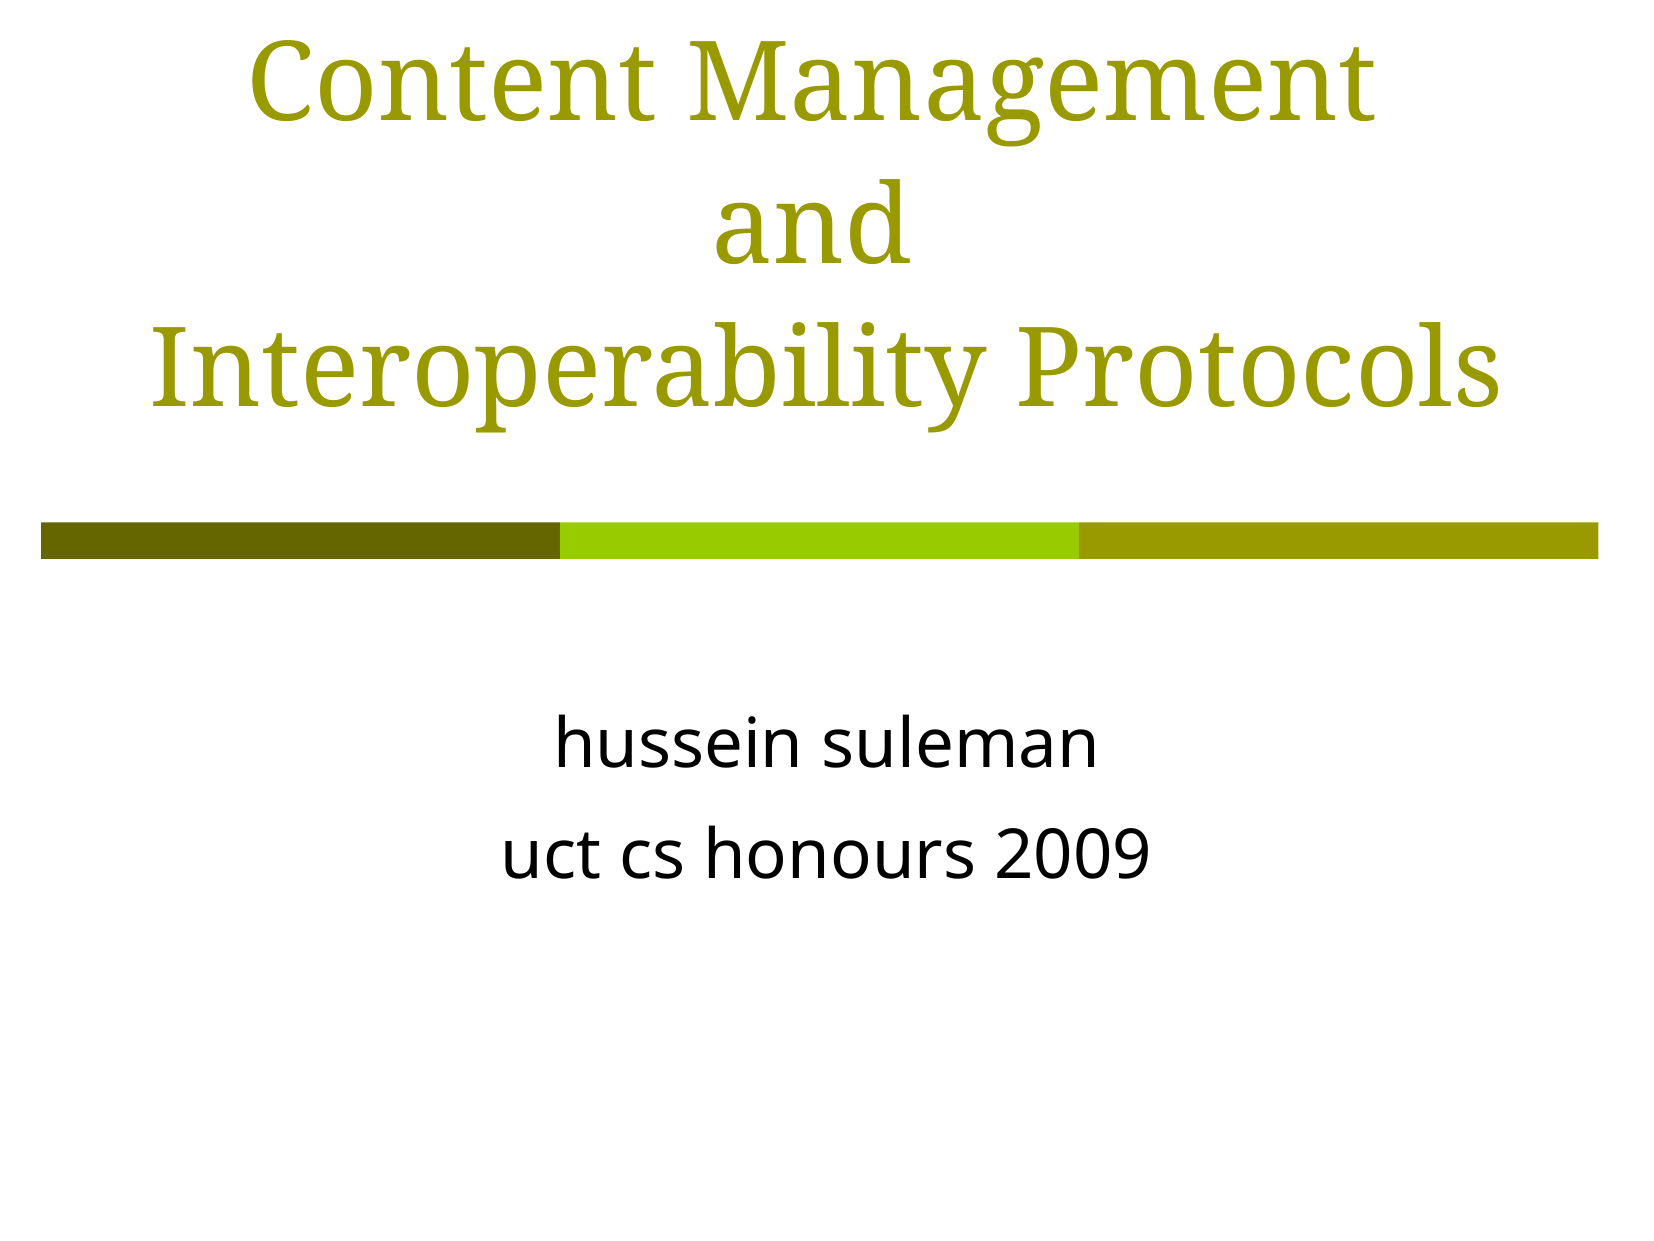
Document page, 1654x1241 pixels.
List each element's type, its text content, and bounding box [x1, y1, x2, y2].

subtitle hussein suleman uct cs honours 2009 [248, 685, 1406, 1241]
title Content Management and Interoperability Protocols [45, 54, 1609, 443]
